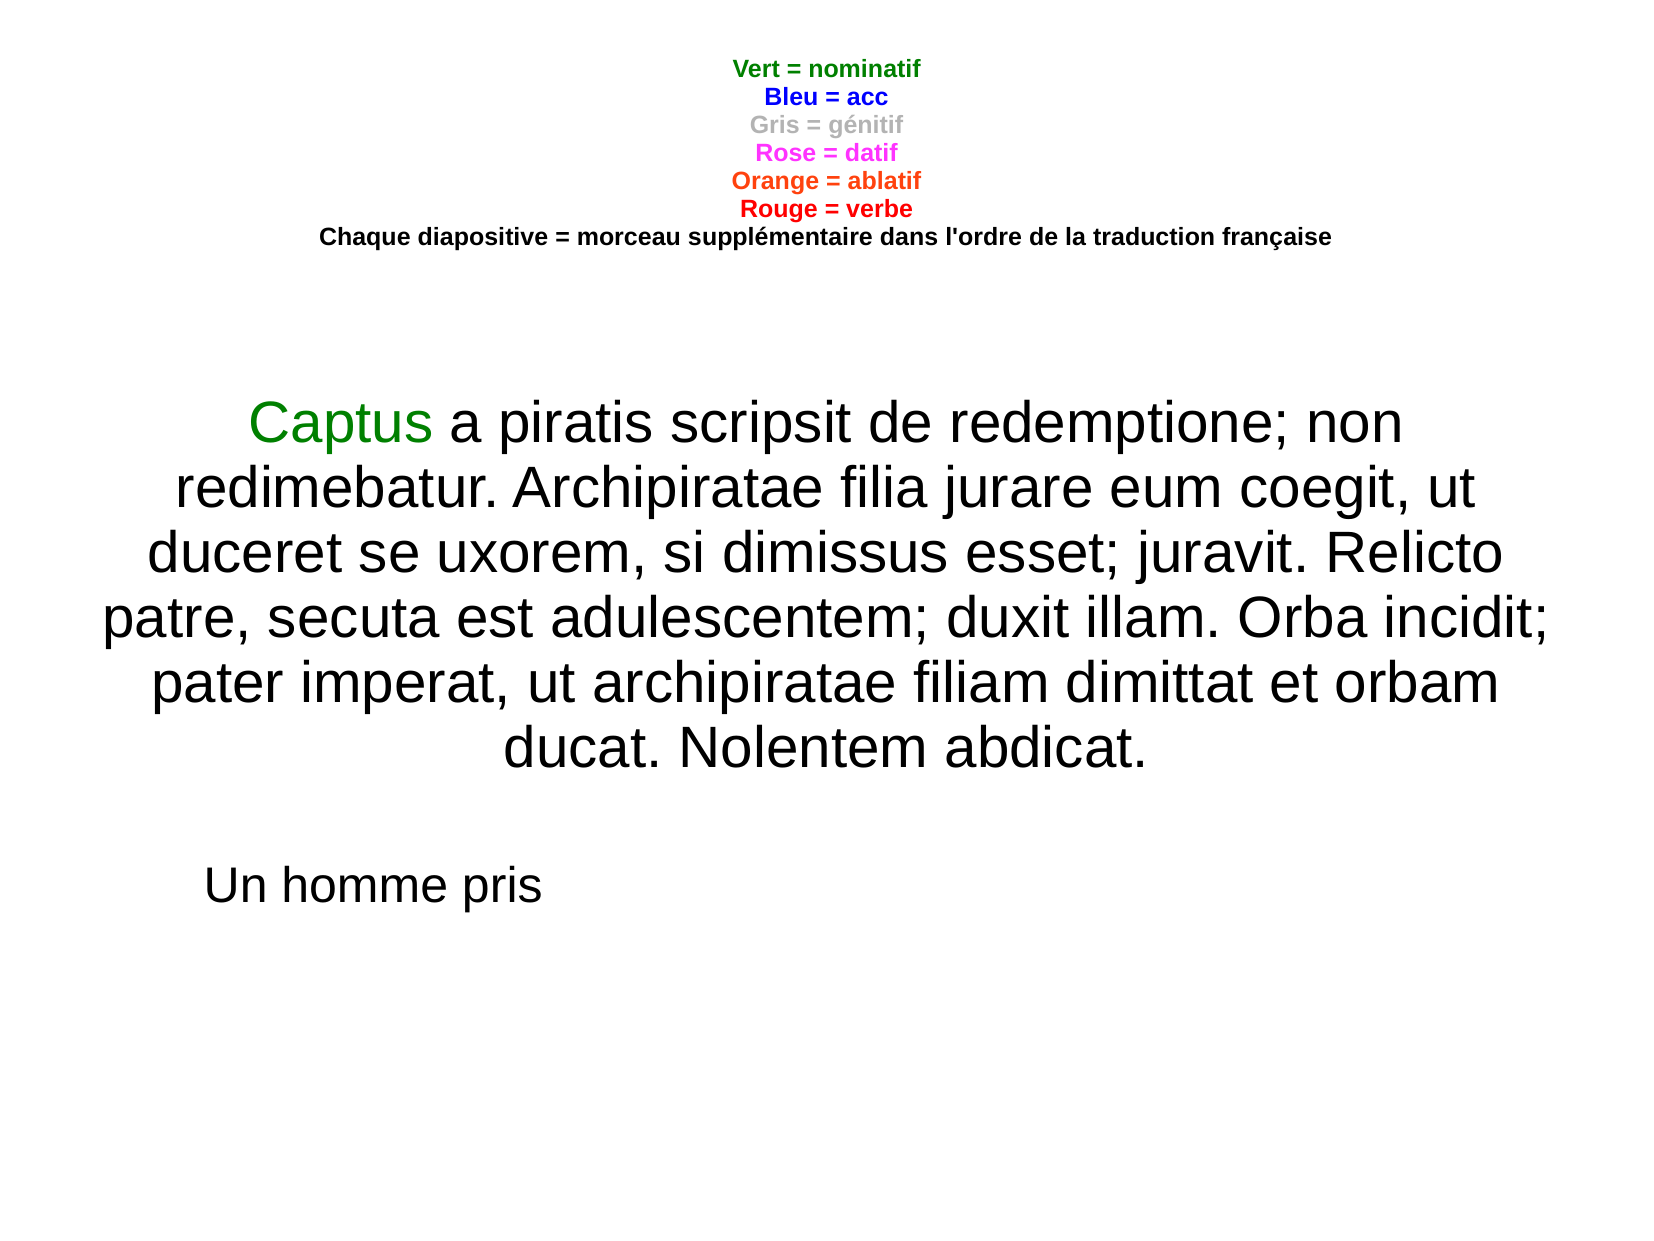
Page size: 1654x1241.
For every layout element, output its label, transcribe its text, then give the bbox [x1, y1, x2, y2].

title Vert = nominatif Bleu = acc Gris = génitif Rose = datif Orange = ablatif Rouge = verbe Chaque diapositive = morceau supplémentaire dans l'ordre de la traduction française [82, 49, 1571, 257]
subtitle Captus a piratis scripsit de redemptione; non redimebatur. Archipiratae filia jurare eum coegit, ut duceret se uxorem, si dimissus esset; juravit. Relicto patre, secuta est adulescentem; duxit illam. Orba incidit; pater imperat, ut archipiratae filiam dimittat et orbam ducat. Nolentem abdicat. [82, 318, 1571, 851]
text_box Un homme pris [188, 850, 1571, 921]
